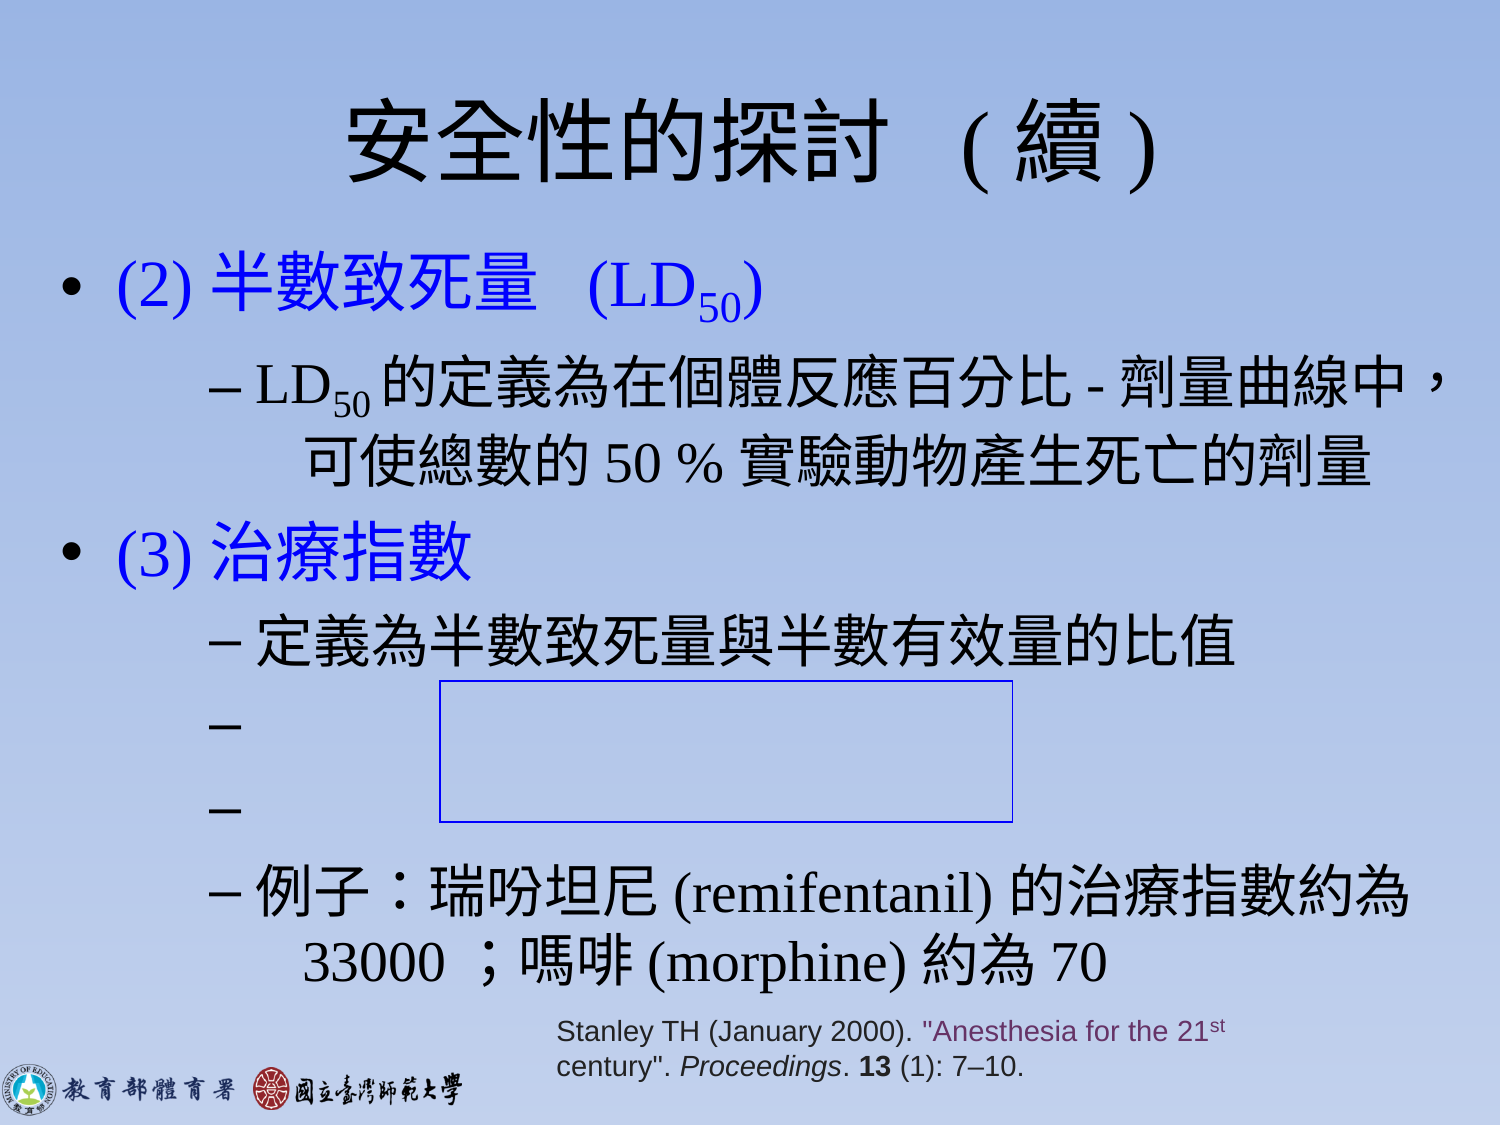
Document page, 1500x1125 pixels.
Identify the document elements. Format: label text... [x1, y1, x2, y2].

list (2)半數致死量 (LD50) LD50的定義為在個體反應百分比-劑量曲線中，可使總數的50 %實驗動物產生死亡的劑量 (3)治療指數 定義為半數致死量與半數有效量的比值 例子：瑞吩坦尼(remifentanil)的治療指數約為33000；嗎啡(morphine)約為70 [45, 232, 1460, 1005]
title 安全性的探討 (續) [75, 45, 1426, 232]
text_box Stanley TH (January 2000). "Anesthesia for the 21st century". Proceedings. 13 (1): 7–10. [542, 1005, 1271, 1090]
